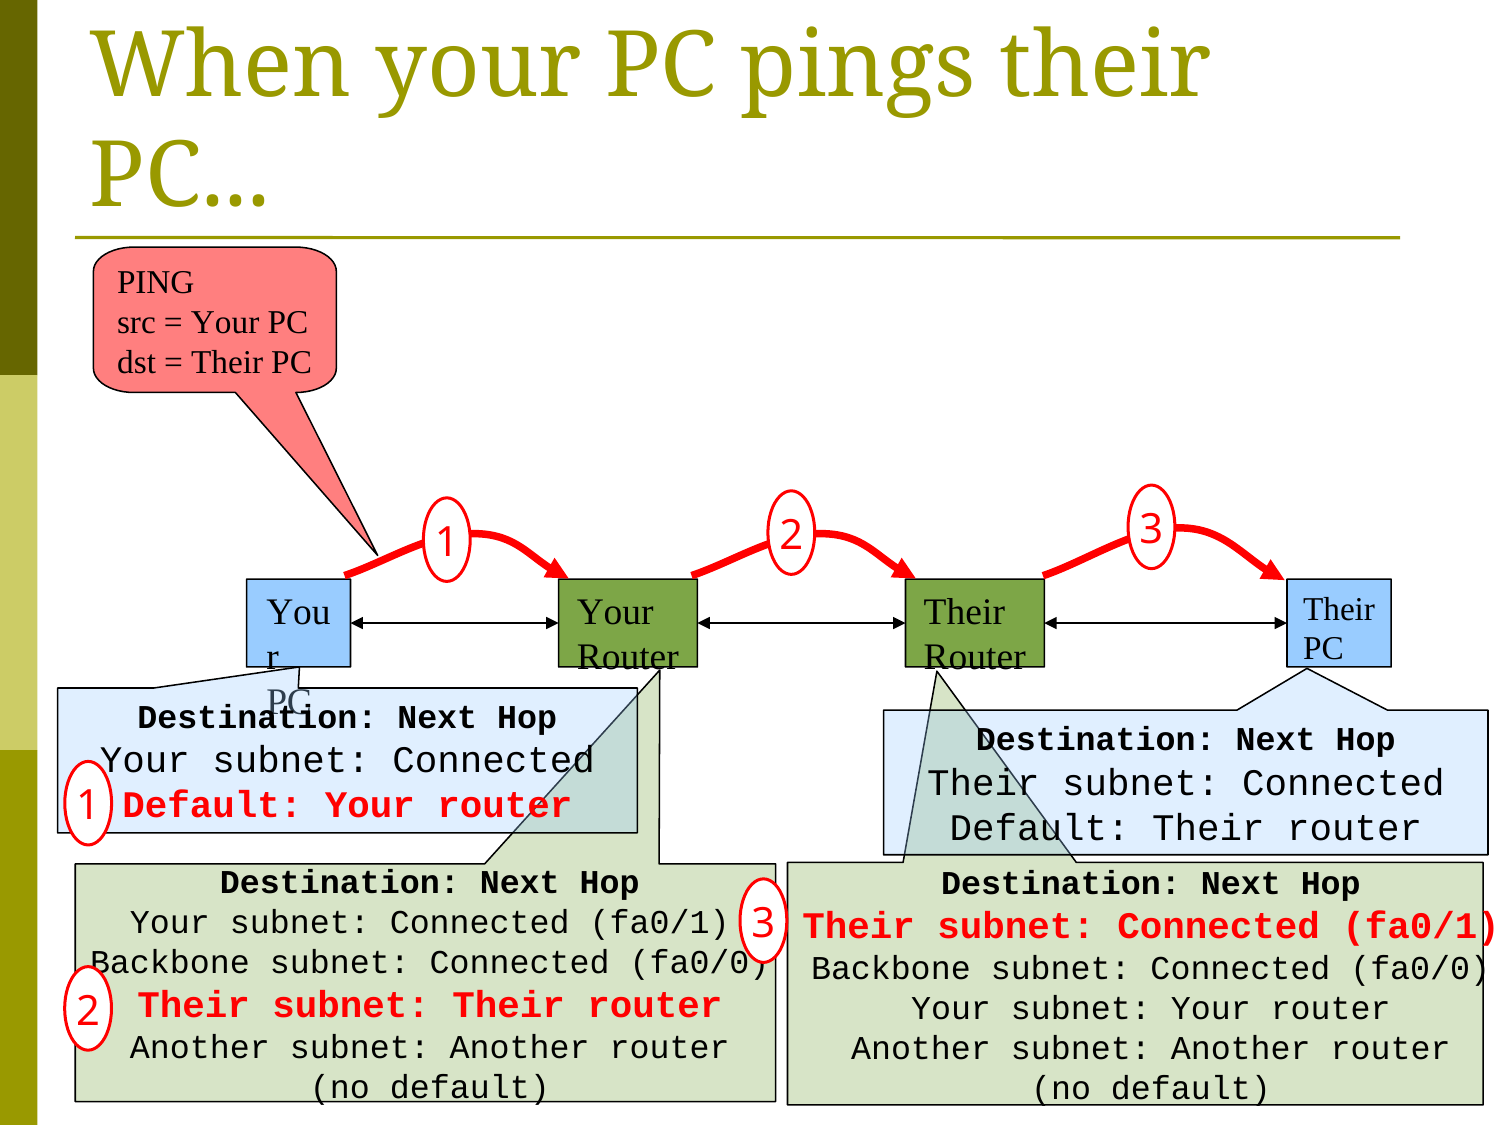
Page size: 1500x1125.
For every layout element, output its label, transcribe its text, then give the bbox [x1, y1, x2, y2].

text_box Your PC [246, 579, 351, 667]
text_box Destination: Next Hop Their subnet: Connected (fa0/1) Backbone subnet: Connected (fa0/0) Your subnet: Your router Another subnet: Another router (no default) [787, 855, 1484, 1105]
text_box Their Router [905, 579, 1045, 667]
text_box 3 [740, 878, 787, 963]
title When your PC pings their PC... [75, 30, 1426, 233]
text_box 3 [1128, 485, 1175, 569]
text_box 1 [423, 497, 471, 582]
text_box 2 [767, 490, 815, 575]
text_box PING src = Your PC dst = Their PC [93, 247, 378, 556]
text_box 1 [64, 761, 112, 845]
text_box 2 [64, 966, 112, 1051]
text_box Their PC [1286, 579, 1392, 667]
text_box Destination: Next Hop Your subnet: Connected (fa0/1) Backbone subnet: Connected (fa0/0) Their subnet: Their router Another subnet: Another router (no default) [75, 670, 776, 1102]
text_box Your Router [558, 579, 698, 667]
text_box Destination: Next Hop Your subnet: Connected Default: Your router [57, 666, 638, 833]
text_box Destination: Next Hop Their subnet: Connected Default: Their router [883, 668, 1489, 855]
